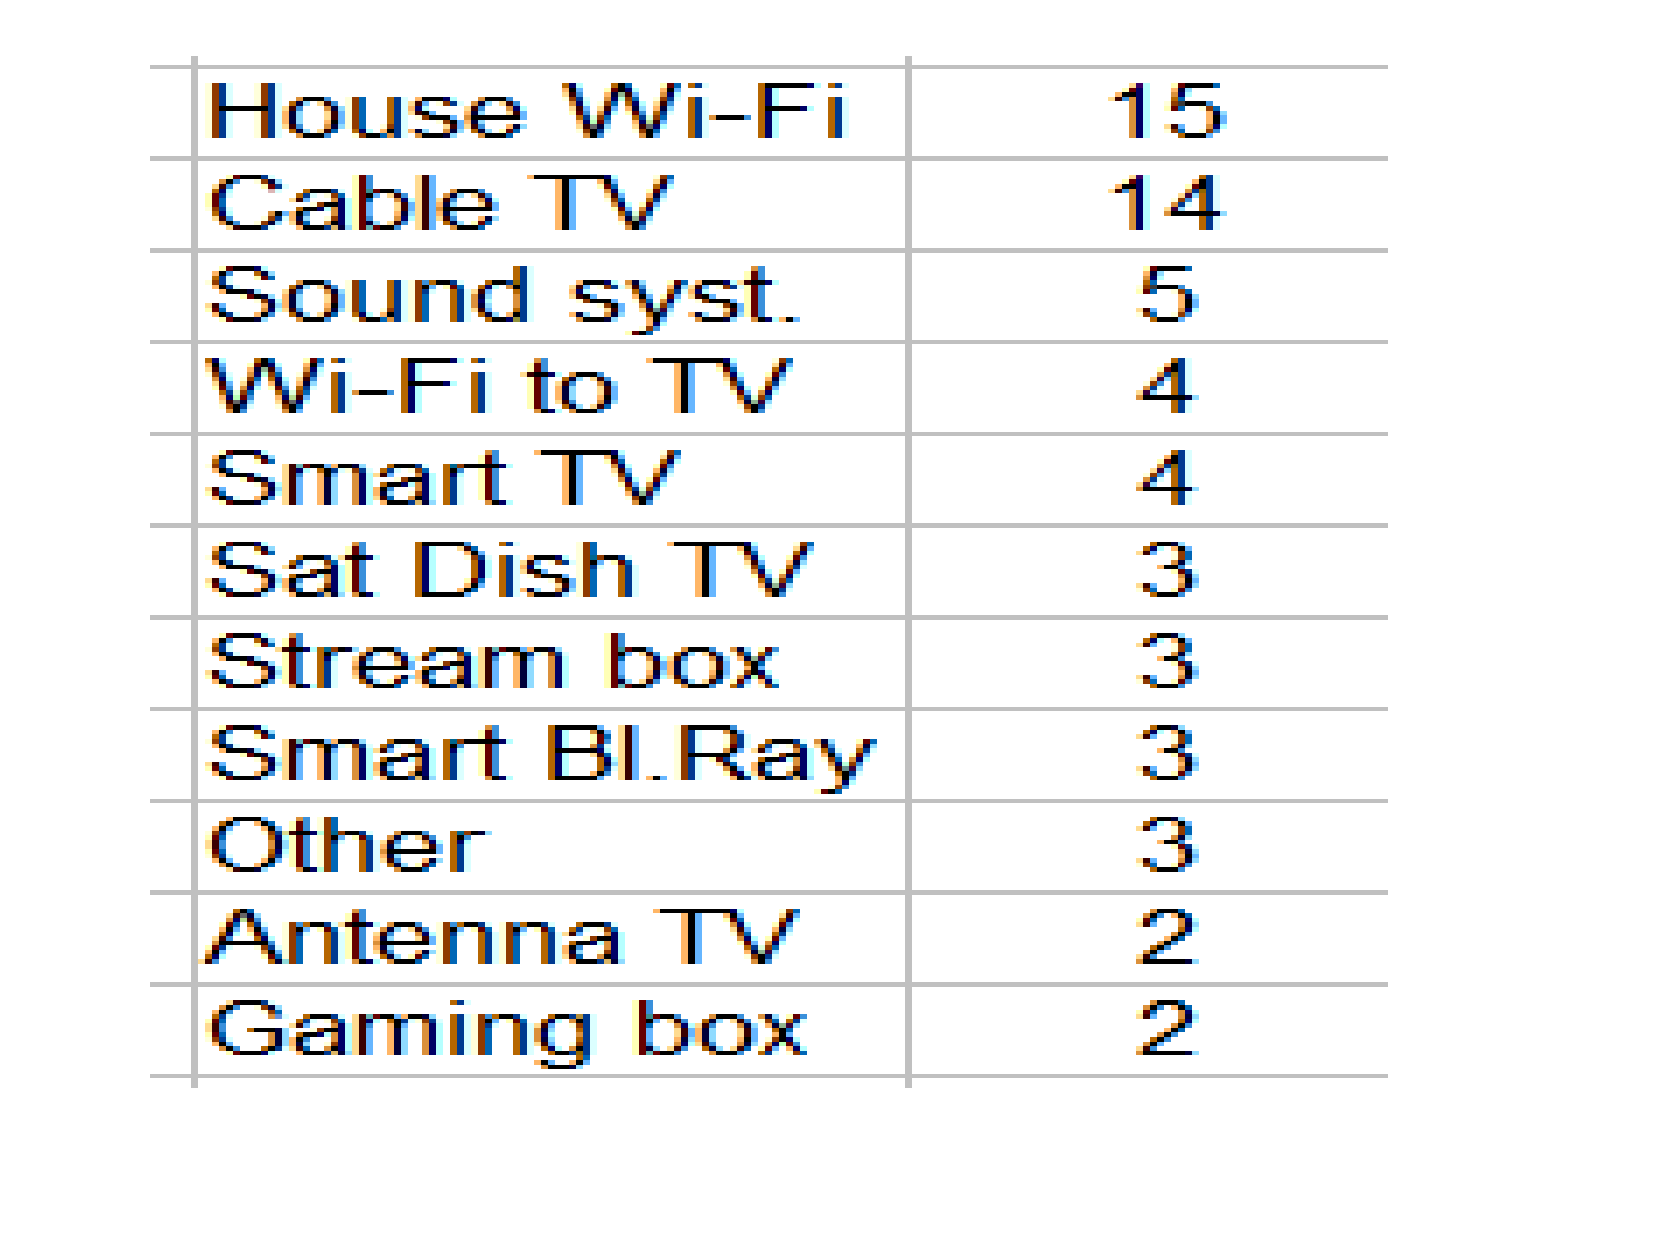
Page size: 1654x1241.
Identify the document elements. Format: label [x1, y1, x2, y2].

picture [150, 56, 1388, 1088]
